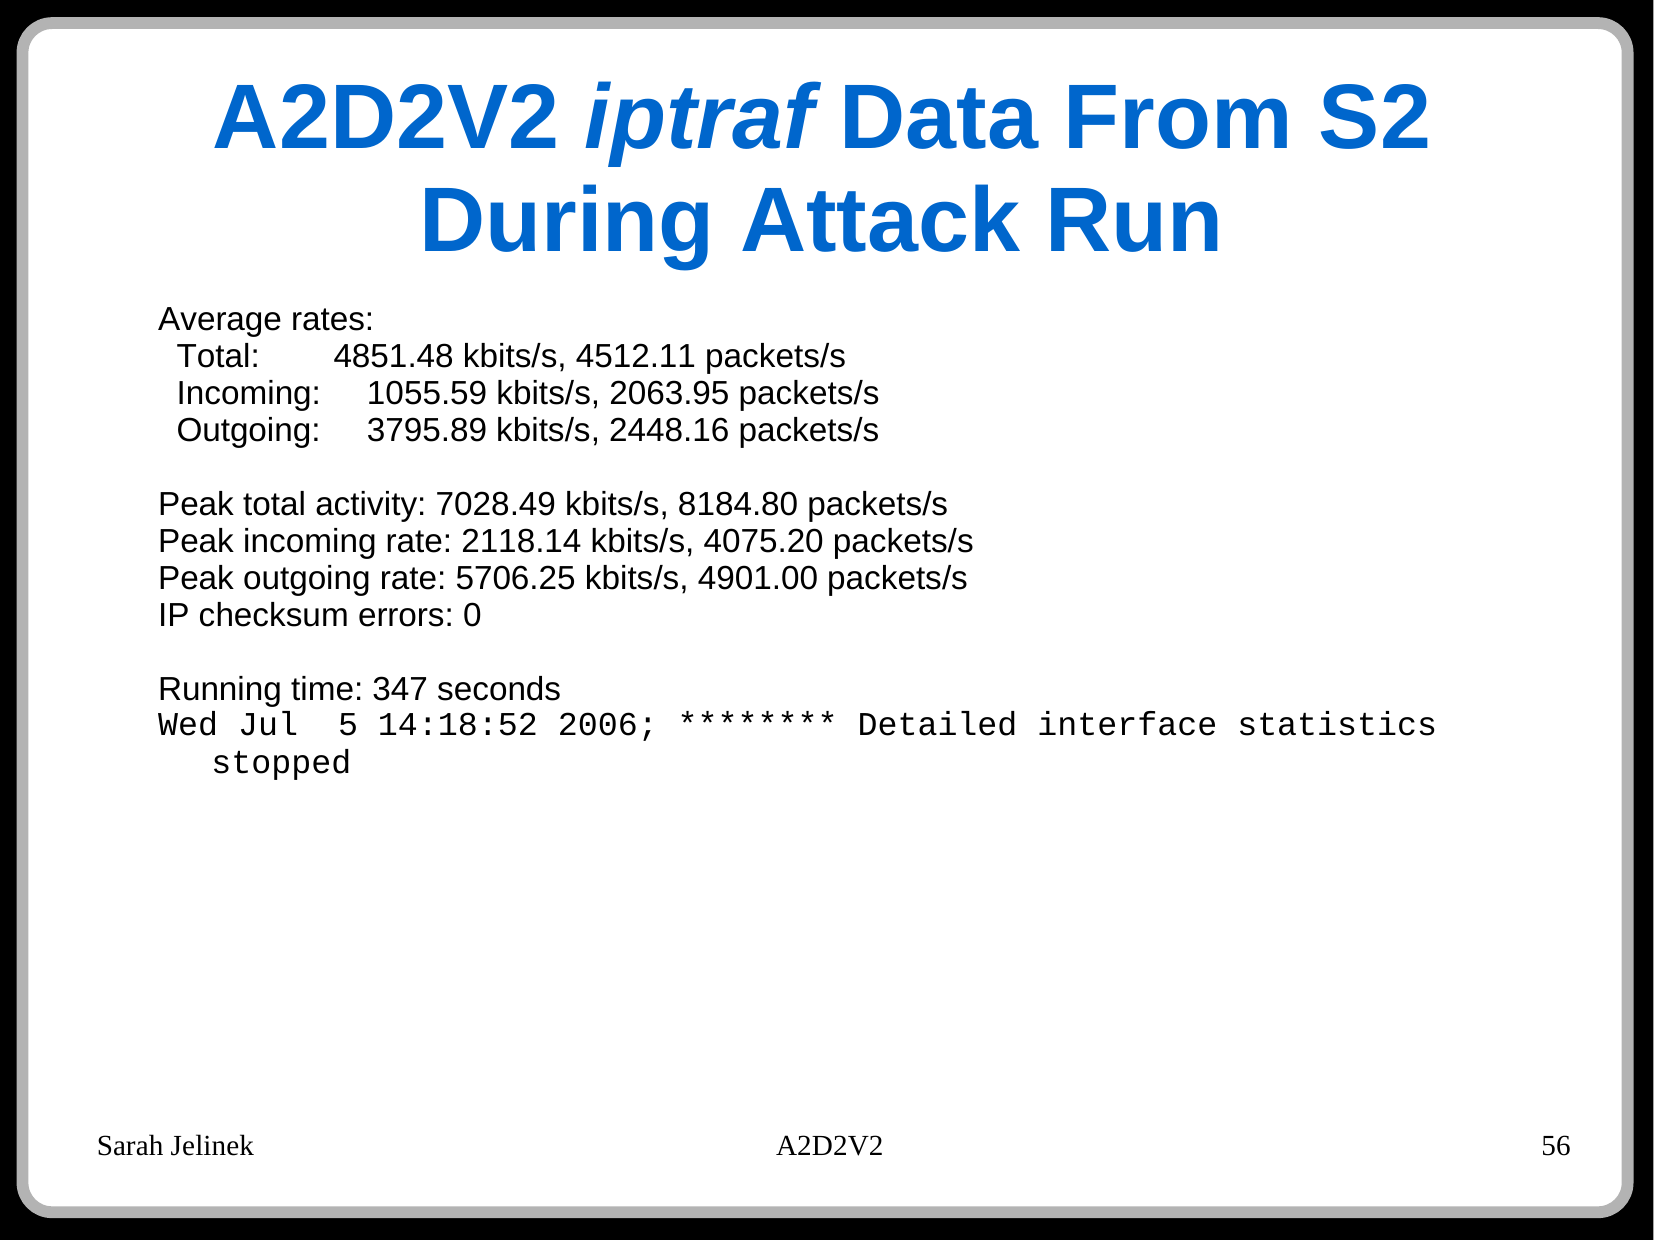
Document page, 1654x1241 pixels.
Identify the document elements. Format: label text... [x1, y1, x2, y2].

list Average rates: Total: 4851.48 kbits/s, 4512.11 packets/s Incoming: 1055.59 kbits/s, 2063.95 packets/s Outgoing: 3795.89 kbits/s, 2448.16 packets/s Peak total activity: 7028.49 kbits/s, 8184.80 packets/s Peak incoming rate: 2118.14 kbits/s, 4075.20 packets/s Peak outgoing rate: 5706.25 kbits/s, 4901.00 packets/s IP checksum errors: 0 Running time: 347 seconds Wed Jul 5 14:18:52 2006; ******** Detailed interface statistics stopped [140, 300, 1562, 1118]
title A2D2V2 iptraf Data From S2 During Attack Run [67, 64, 1577, 272]
